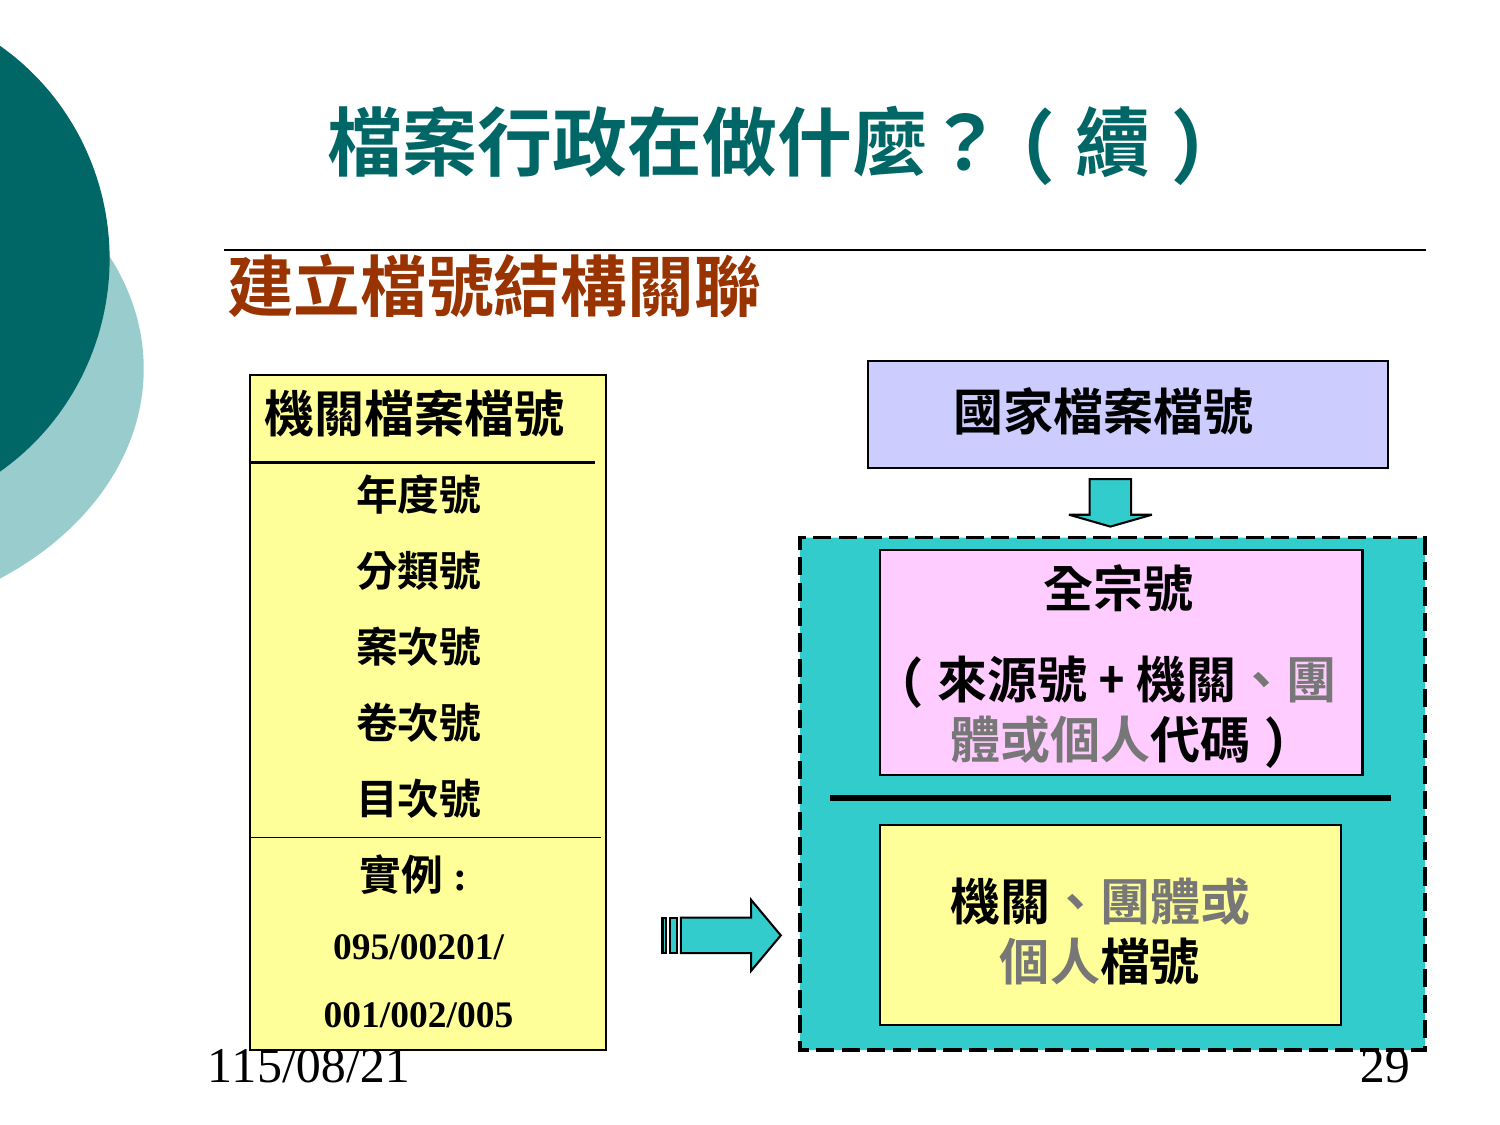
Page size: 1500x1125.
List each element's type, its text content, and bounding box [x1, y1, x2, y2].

text_box [588, 375, 607, 1051]
text_box [680, 899, 781, 971]
text_box [799, 537, 1425, 1051]
text_box [670, 918, 677, 953]
text_box 國家檔案檔號 [938, 372, 1306, 449]
text_box 全宗號 (來源號+機關、團體或個人代碼) [862, 549, 1376, 777]
text_box [868, 361, 1388, 468]
text_box 建立檔號結構關聯 [212, 237, 863, 333]
text_box [662, 918, 666, 953]
text_box 機關檔案檔號 年度號 分類號 案次號 卷次號 目次號 實例: 095/00201/ 001/002/005 [249, 464, 588, 837]
text_box [1069, 479, 1152, 527]
text_box 機關、團體或個人檔號 [912, 862, 1288, 998]
text_box 機關檔案檔號 年度號 分類號 案次號 卷次號 目次號 實例: 095/00201/ 001/002/005 [249, 838, 588, 1051]
text_box 檔案行政在做什麼？(續) [312, 87, 1313, 193]
text_box 機關檔案檔號 年度號 分類號 案次號 卷次號 目次號 實例: 095/00201/ 001/002/005 [249, 375, 588, 461]
